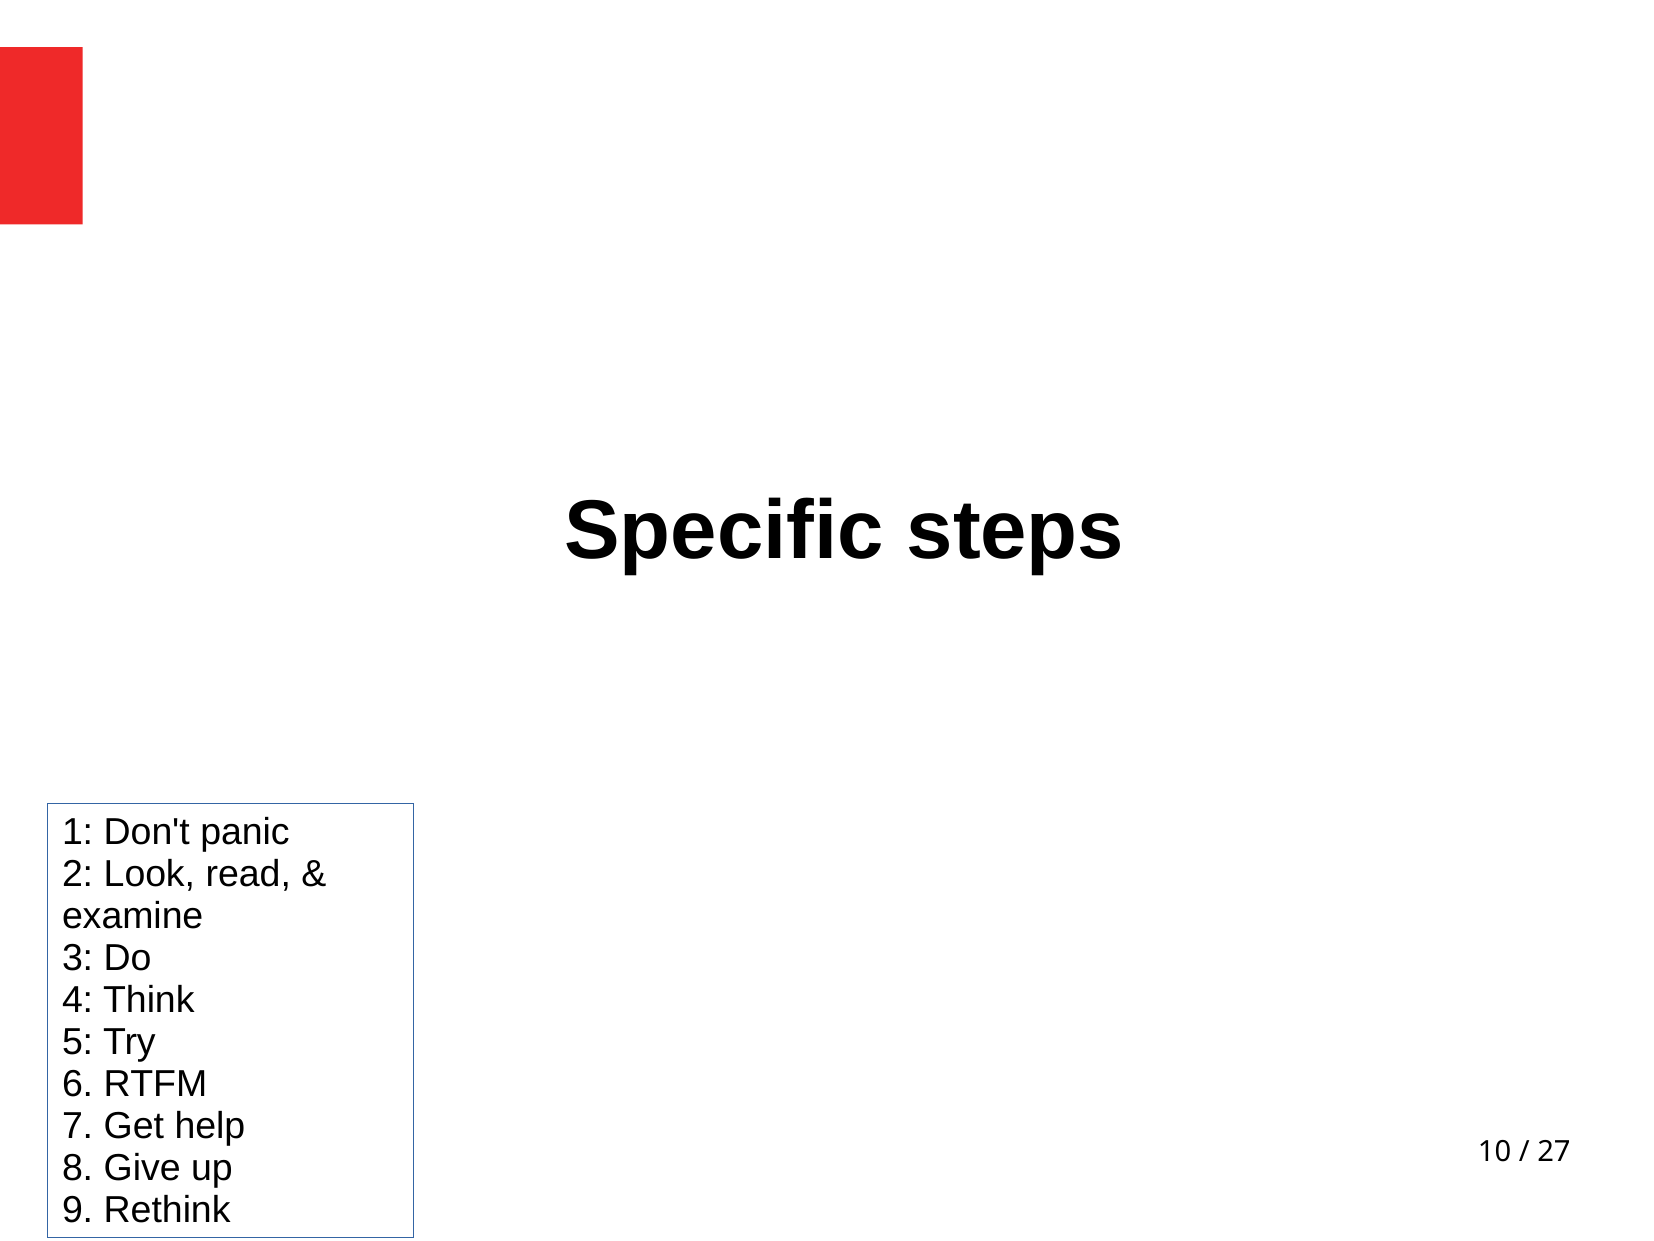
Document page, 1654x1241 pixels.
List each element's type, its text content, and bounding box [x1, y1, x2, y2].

text_box 1: Don't panic 2: Look, read, & examine 3: Do 4: Think 5: Try 6. RTFM 7. Get help 8. Give up 9. Rethink [47, 803, 414, 1238]
subtitle Specific steps [118, 49, 1571, 1010]
